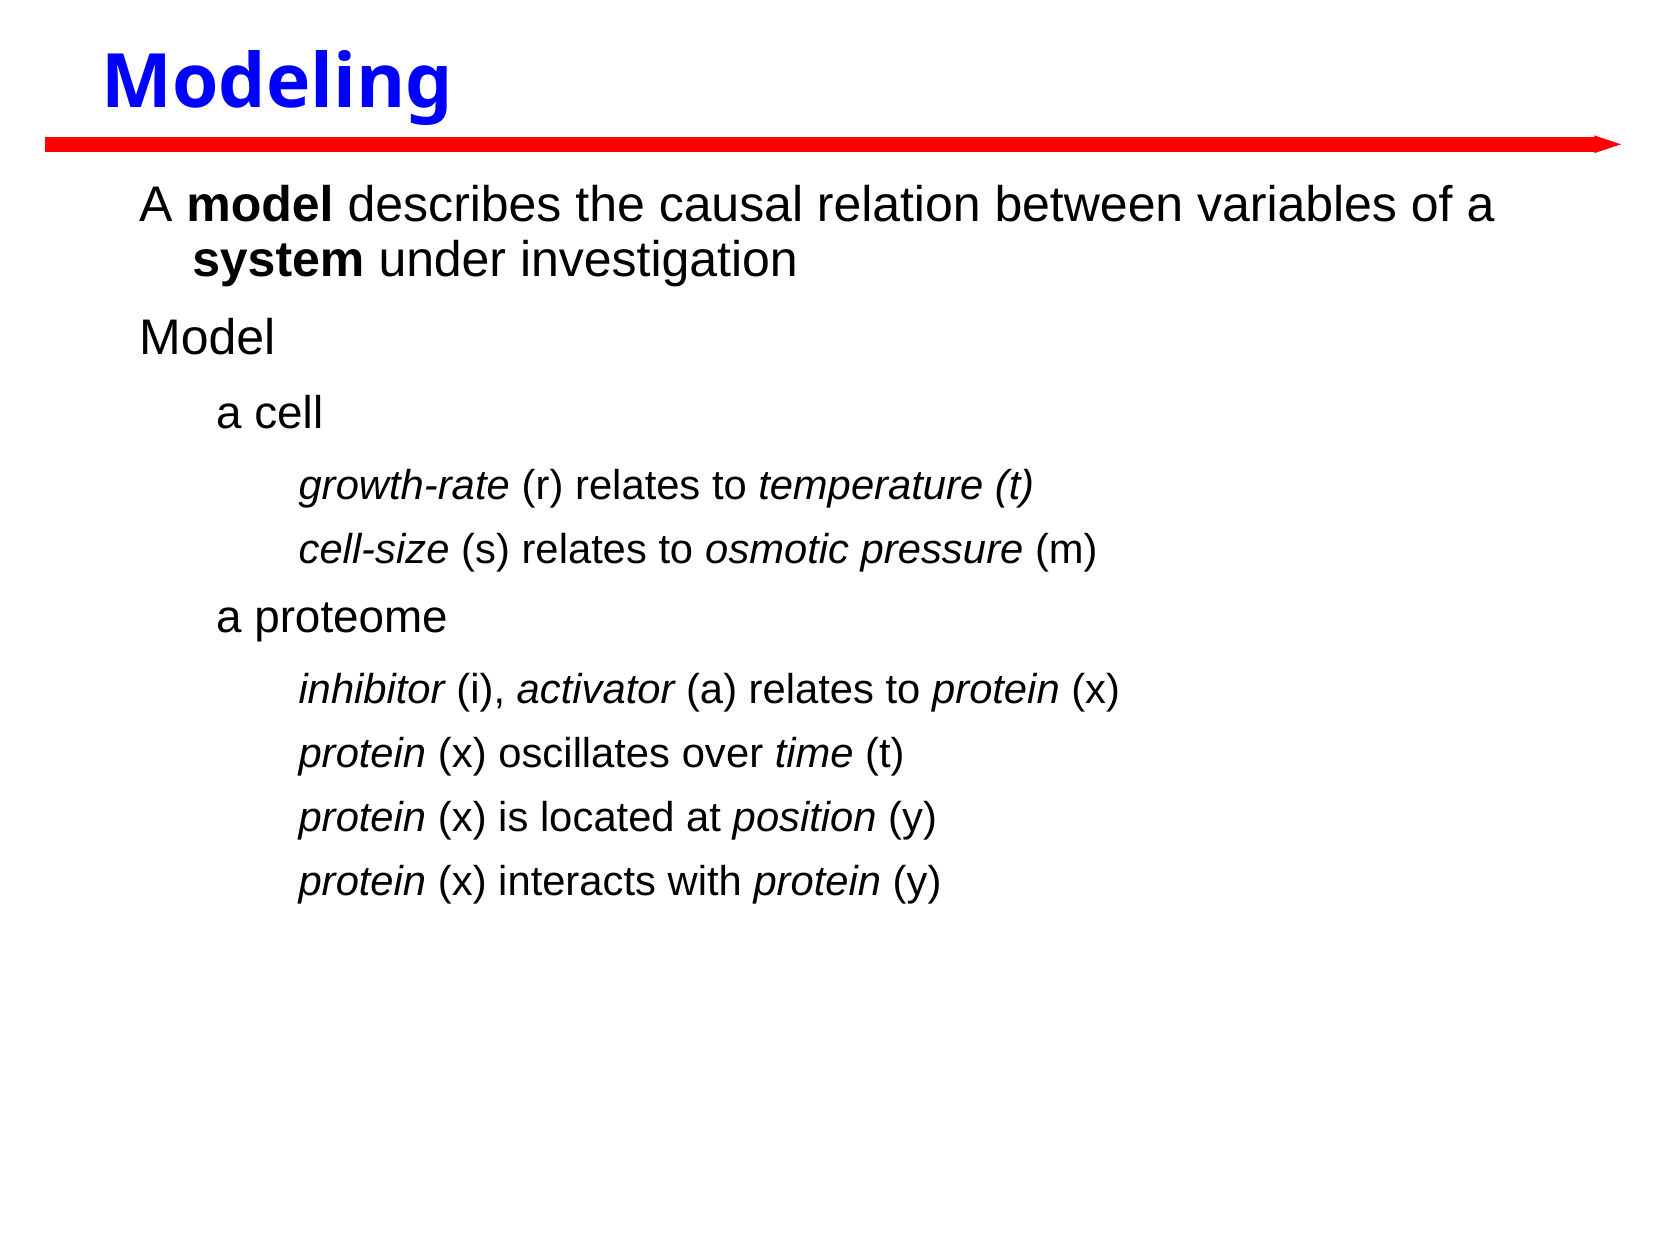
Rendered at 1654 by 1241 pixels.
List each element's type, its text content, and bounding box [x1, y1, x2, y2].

list A model describes the causal relation between variables of a system under investigation Model a cell growth-rate (r) relates to temperature (t) cell-size (s) relates to osmotic pressure (m) a proteome inhibitor (i), activator (a) relates to protein (x) protein (x) oscillates over time (t) protein (x) is located at position (y) protein (x) interacts with protein (y) [121, 175, 1534, 1135]
title Modeling [101, 27, 1514, 130]
